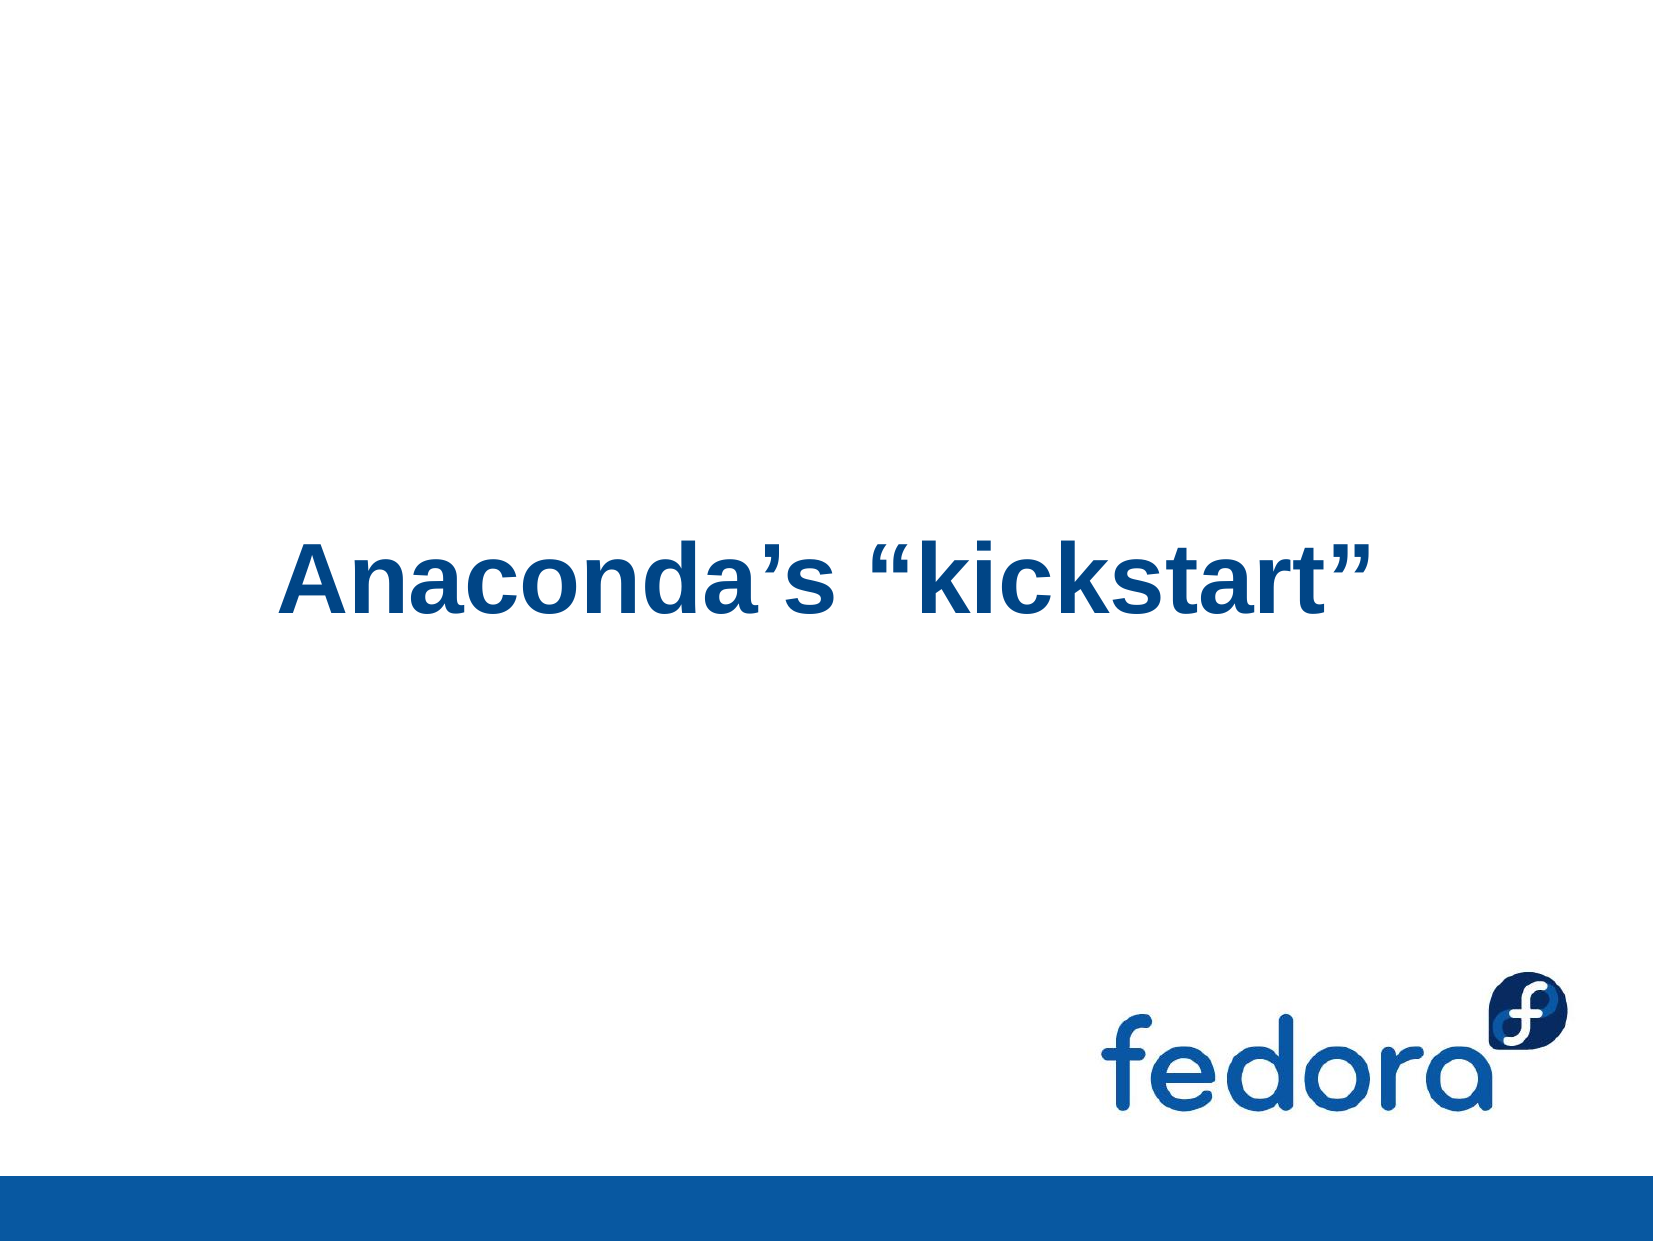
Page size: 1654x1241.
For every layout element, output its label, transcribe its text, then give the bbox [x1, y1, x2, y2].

picture [1087, 959, 1576, 1125]
title Anaconda’s “kickstart” [82, 49, 1571, 1109]
picture [0, 1176, 1653, 1241]
